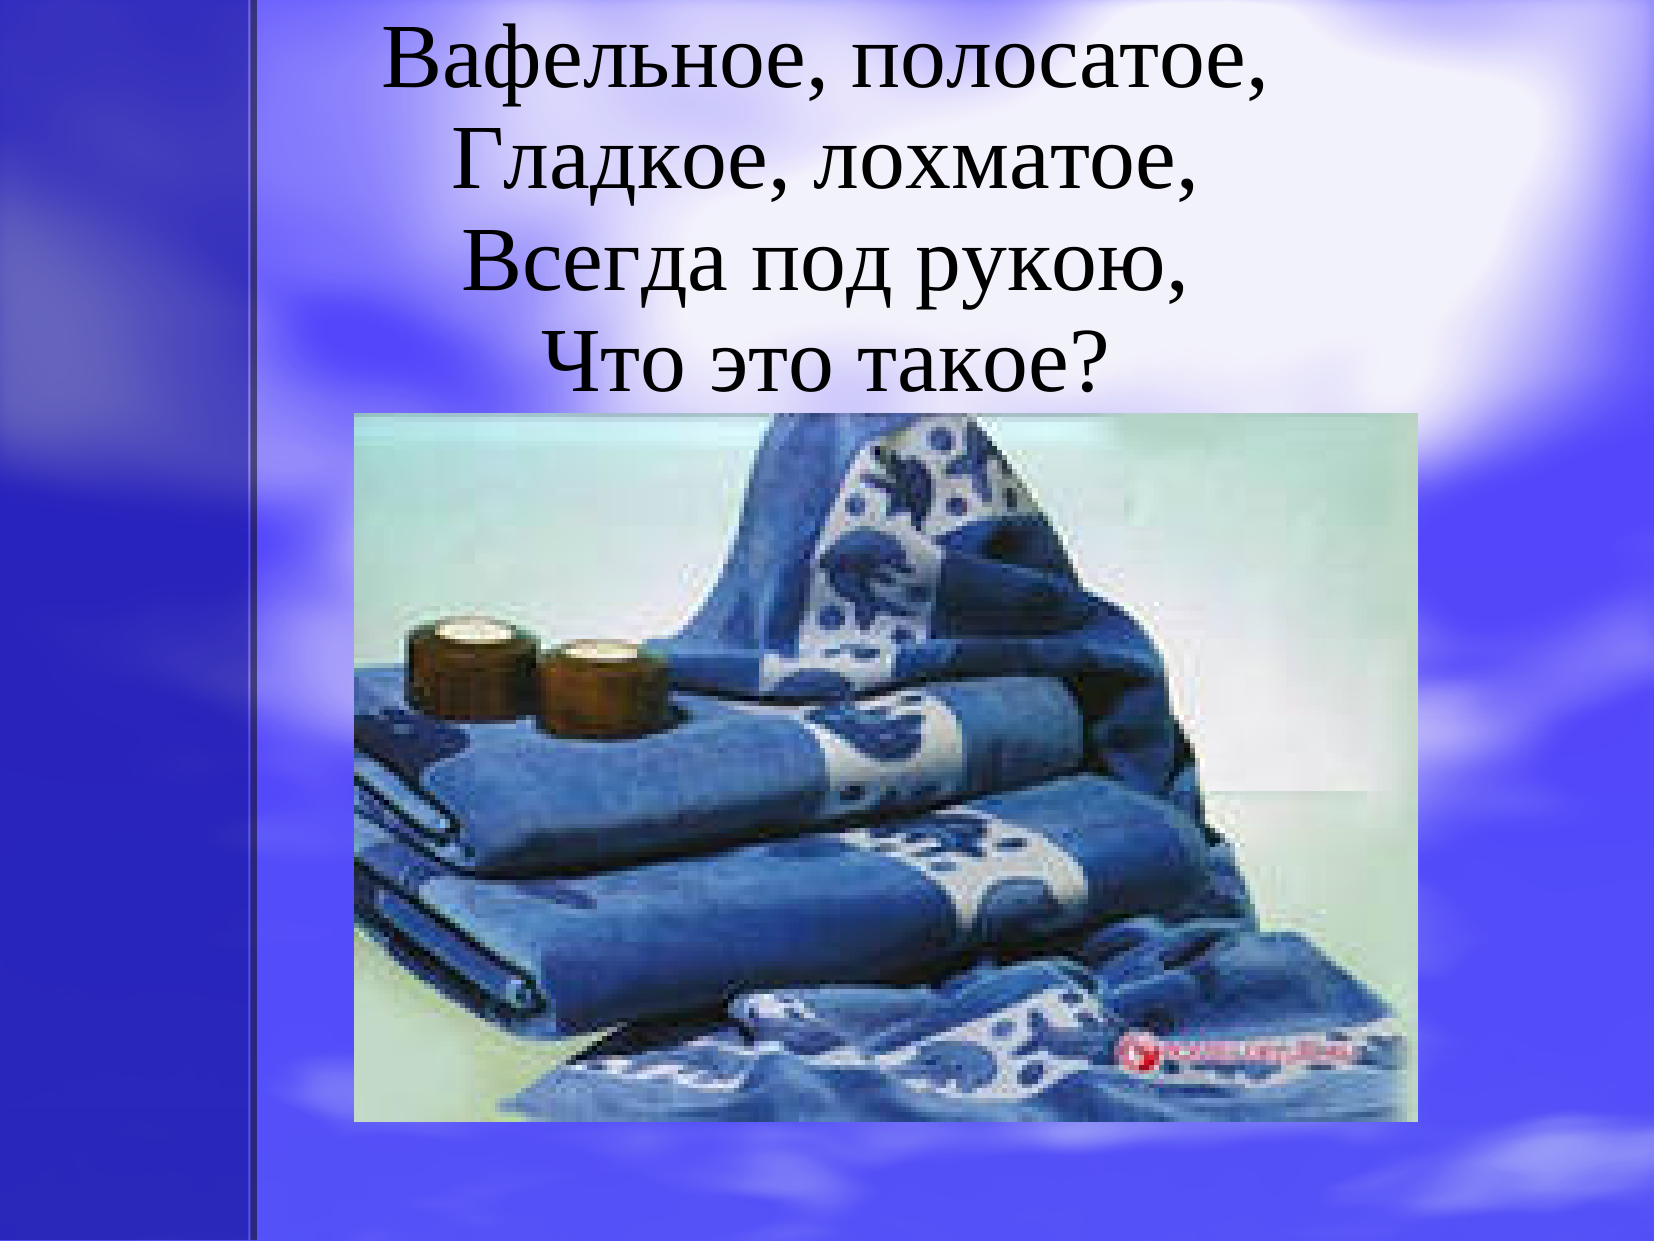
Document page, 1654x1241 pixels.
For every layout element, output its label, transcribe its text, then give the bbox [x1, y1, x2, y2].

picture [354, 413, 1418, 1123]
title Вафельное, полосатое, Гладкое, лохматое, Всегда под рукою, Что это такое? [119, 5, 1533, 412]
